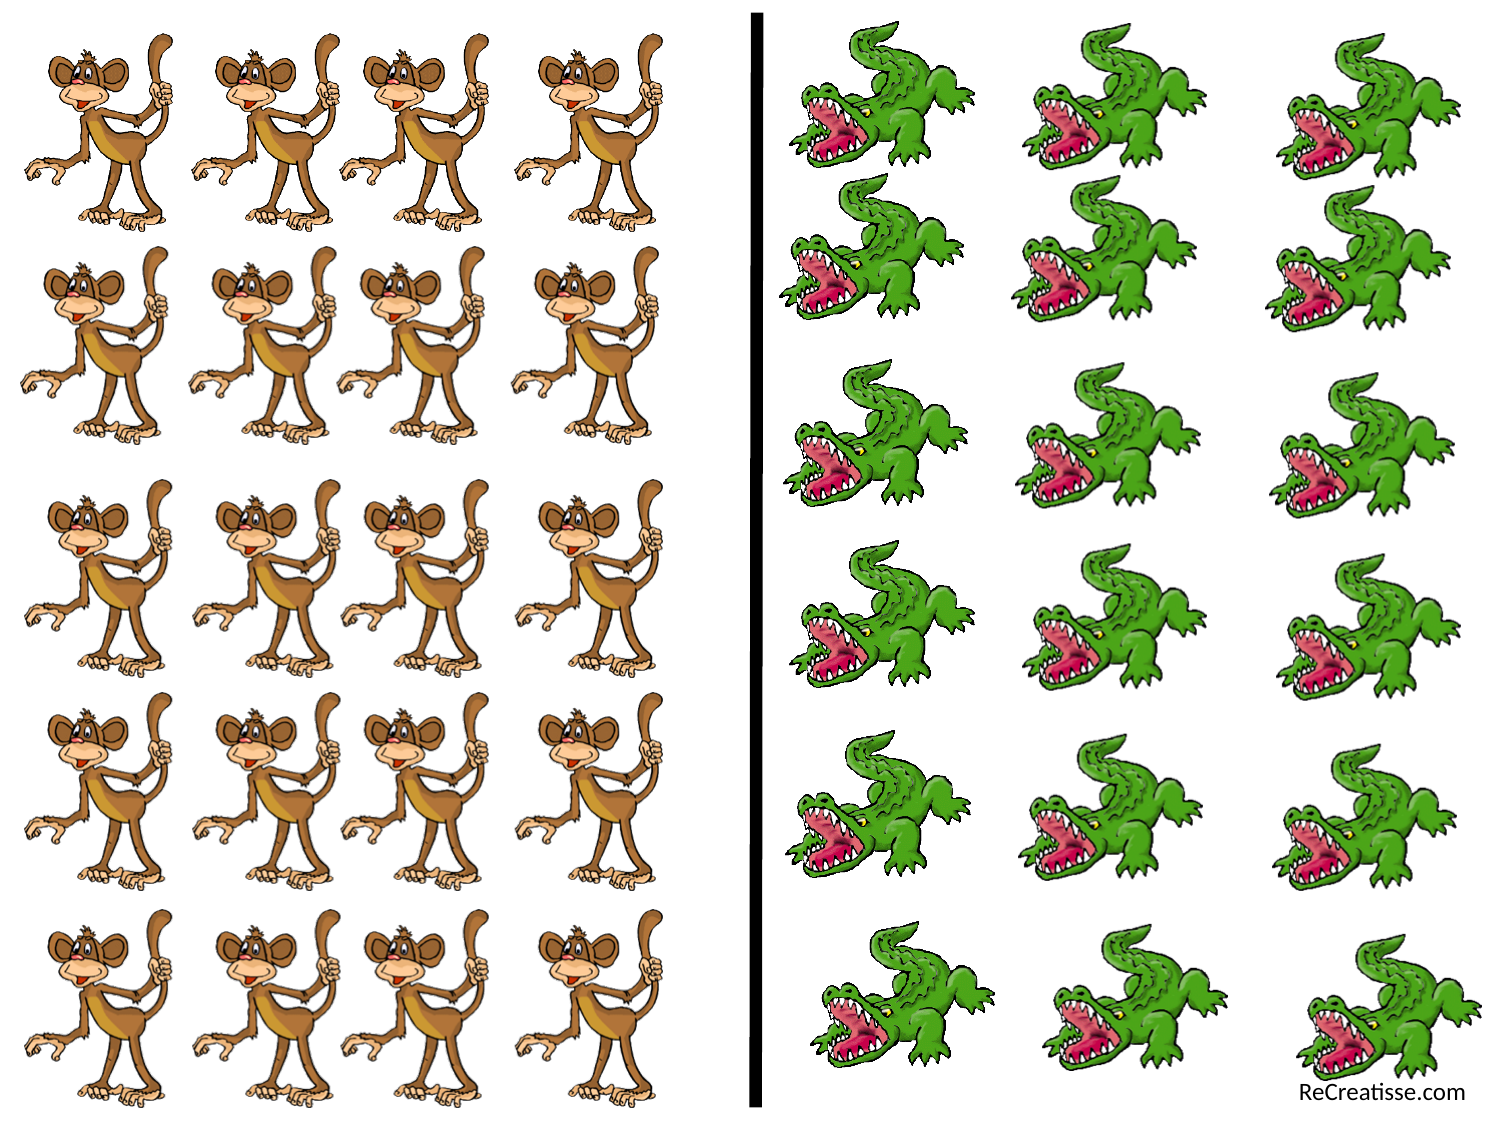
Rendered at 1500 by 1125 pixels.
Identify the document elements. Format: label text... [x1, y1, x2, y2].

picture [1265, 33, 1482, 1082]
picture [24, 479, 663, 678]
picture [810, 921, 995, 1068]
picture [1011, 23, 1228, 1071]
picture [24, 33, 173, 232]
picture [191, 33, 489, 232]
picture [789, 540, 975, 688]
picture [24, 909, 663, 1108]
text_box ReCreatisse.com [1284, 1068, 1482, 1113]
picture [783, 359, 968, 507]
picture [785, 730, 971, 878]
picture [779, 173, 964, 321]
picture [789, 21, 975, 169]
picture [514, 33, 663, 232]
picture [20, 246, 659, 445]
picture [24, 692, 663, 891]
